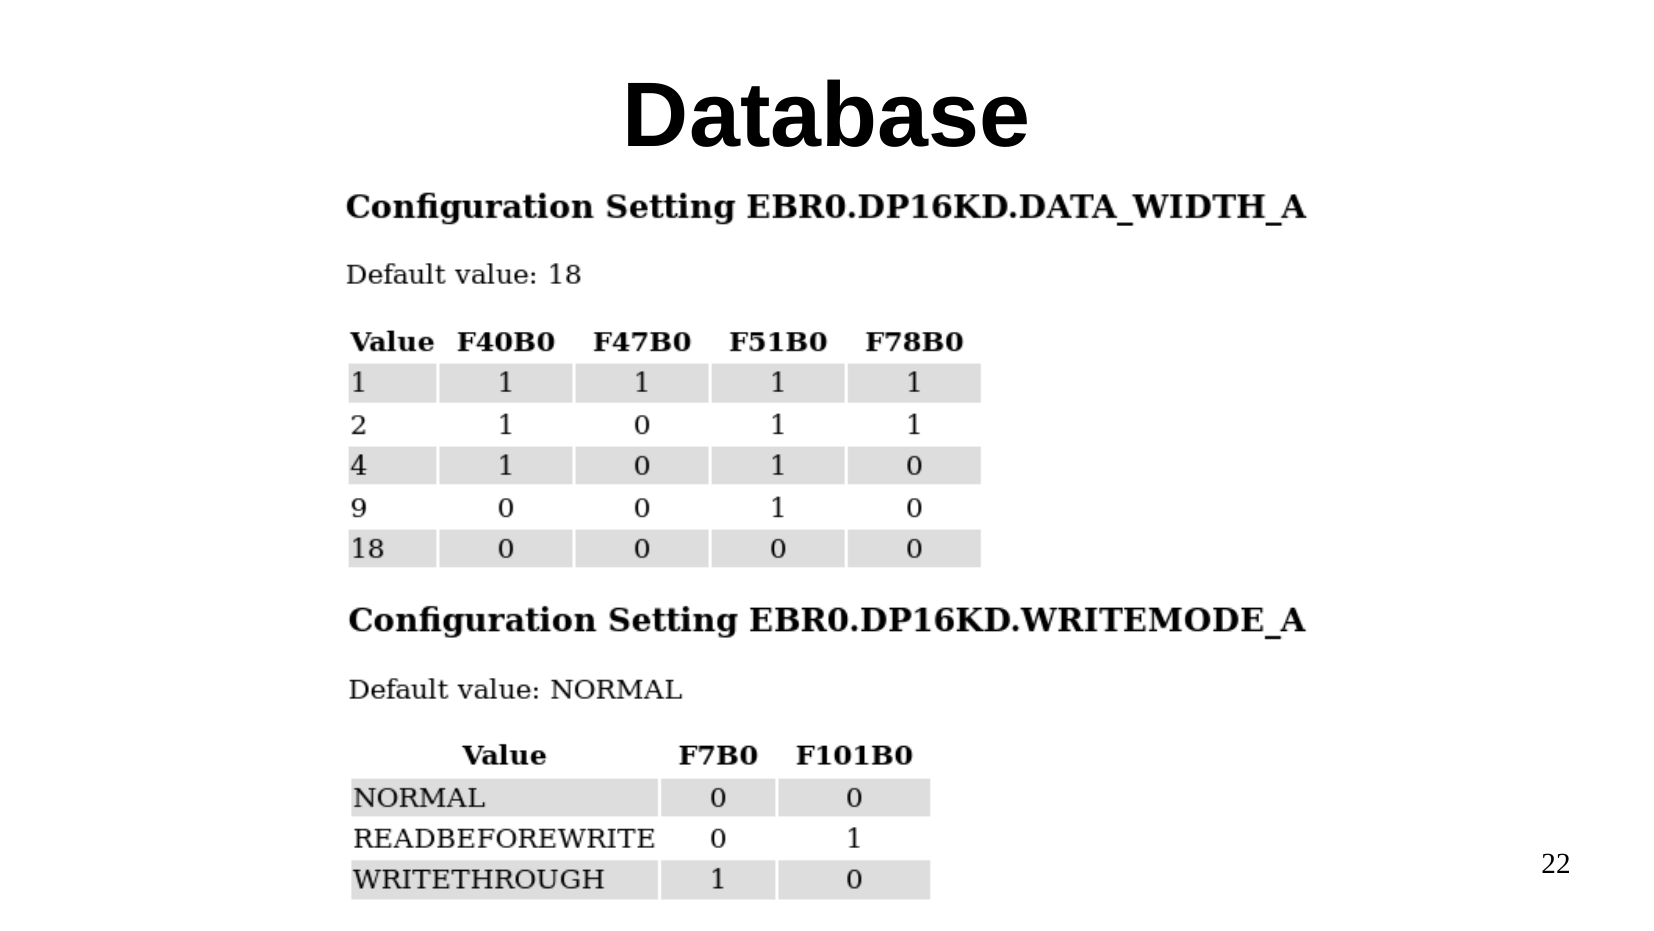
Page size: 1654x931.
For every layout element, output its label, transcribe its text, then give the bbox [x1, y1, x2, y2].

picture [338, 179, 1316, 591]
title Database [82, 37, 1571, 193]
picture [336, 597, 1320, 917]
